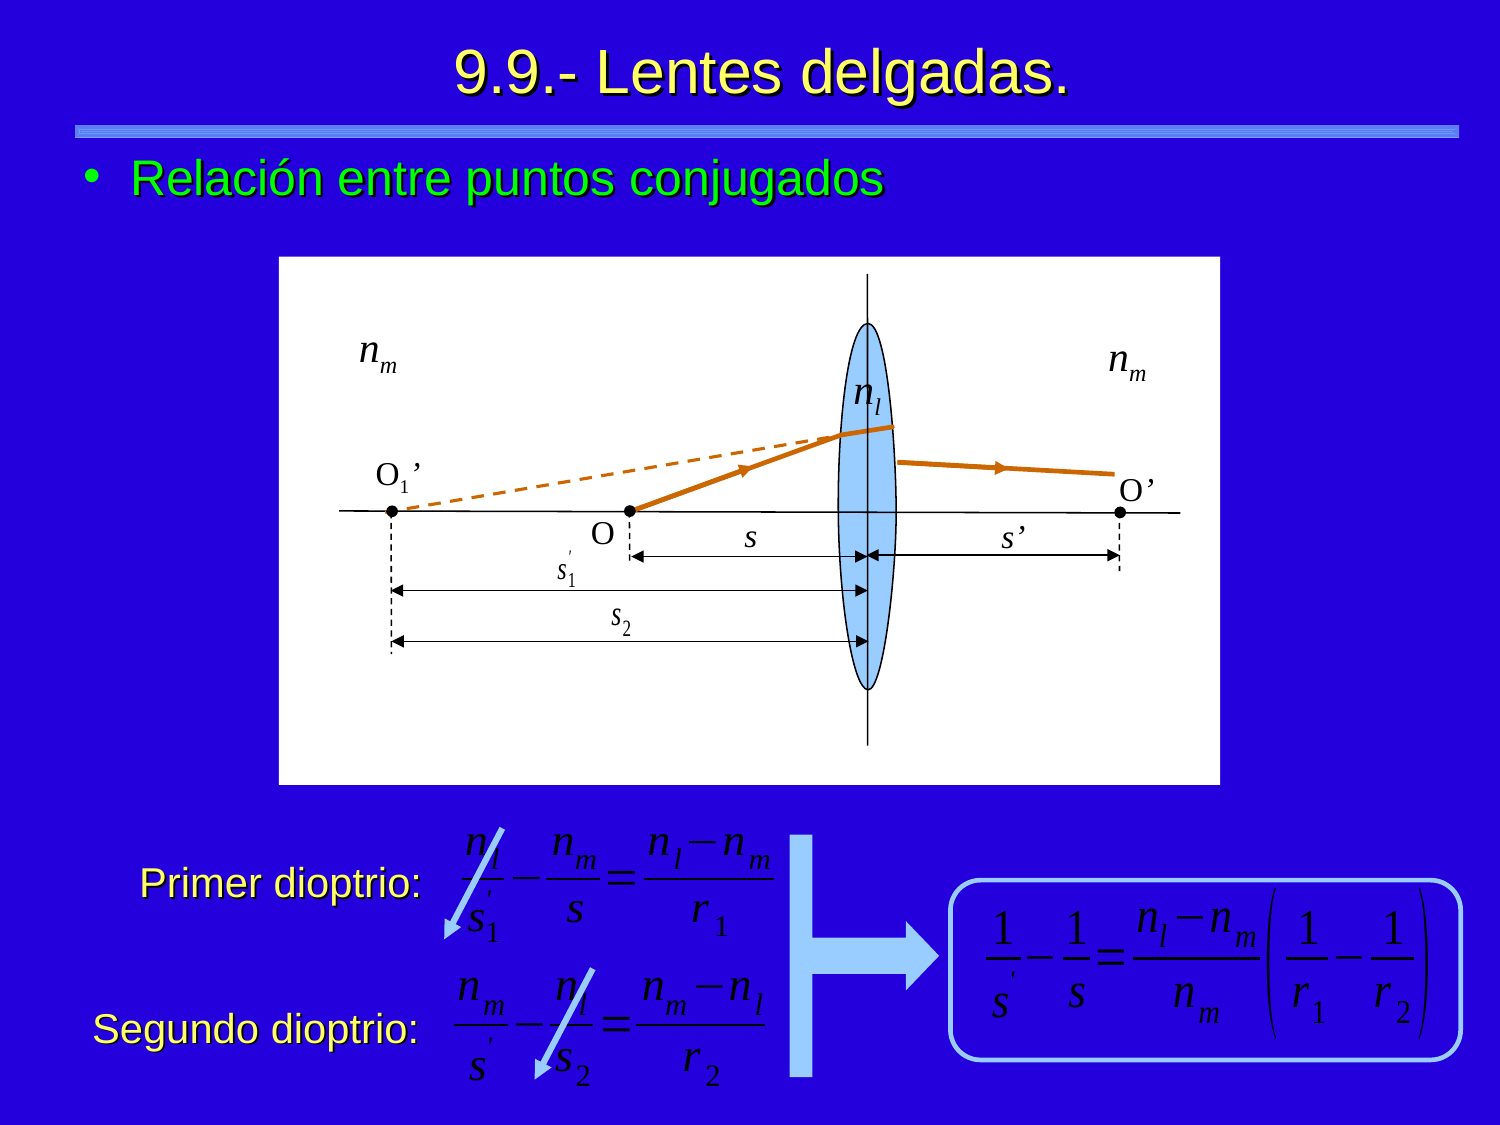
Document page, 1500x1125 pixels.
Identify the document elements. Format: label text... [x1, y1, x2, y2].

text_box [790, 835, 939, 1077]
text_box nm [345, 320, 417, 378]
chart [972, 888, 1451, 1039]
text_box Segundo dioptrio: [77, 993, 439, 1060]
chart [447, 815, 792, 951]
text_box [75, 125, 1460, 138]
text_box [278, 256, 1221, 785]
text_box Relación entre puntos conjugados [68, 137, 1398, 226]
chart [439, 959, 785, 1094]
text_box s’ [995, 514, 1032, 555]
text_box Primer dioptrio: [124, 847, 447, 914]
text_box 9.9.- Lentes delgadas. [50, 23, 1476, 114]
text_box O’ [1111, 468, 1162, 509]
text_box nl [869, 363, 907, 421]
text_box nm [1094, 329, 1167, 387]
chart [603, 595, 640, 643]
chart [549, 545, 584, 594]
text_box O [584, 511, 622, 552]
text_box s [732, 514, 770, 555]
text_box nl [834, 363, 866, 421]
text_box O1’ [372, 451, 423, 498]
